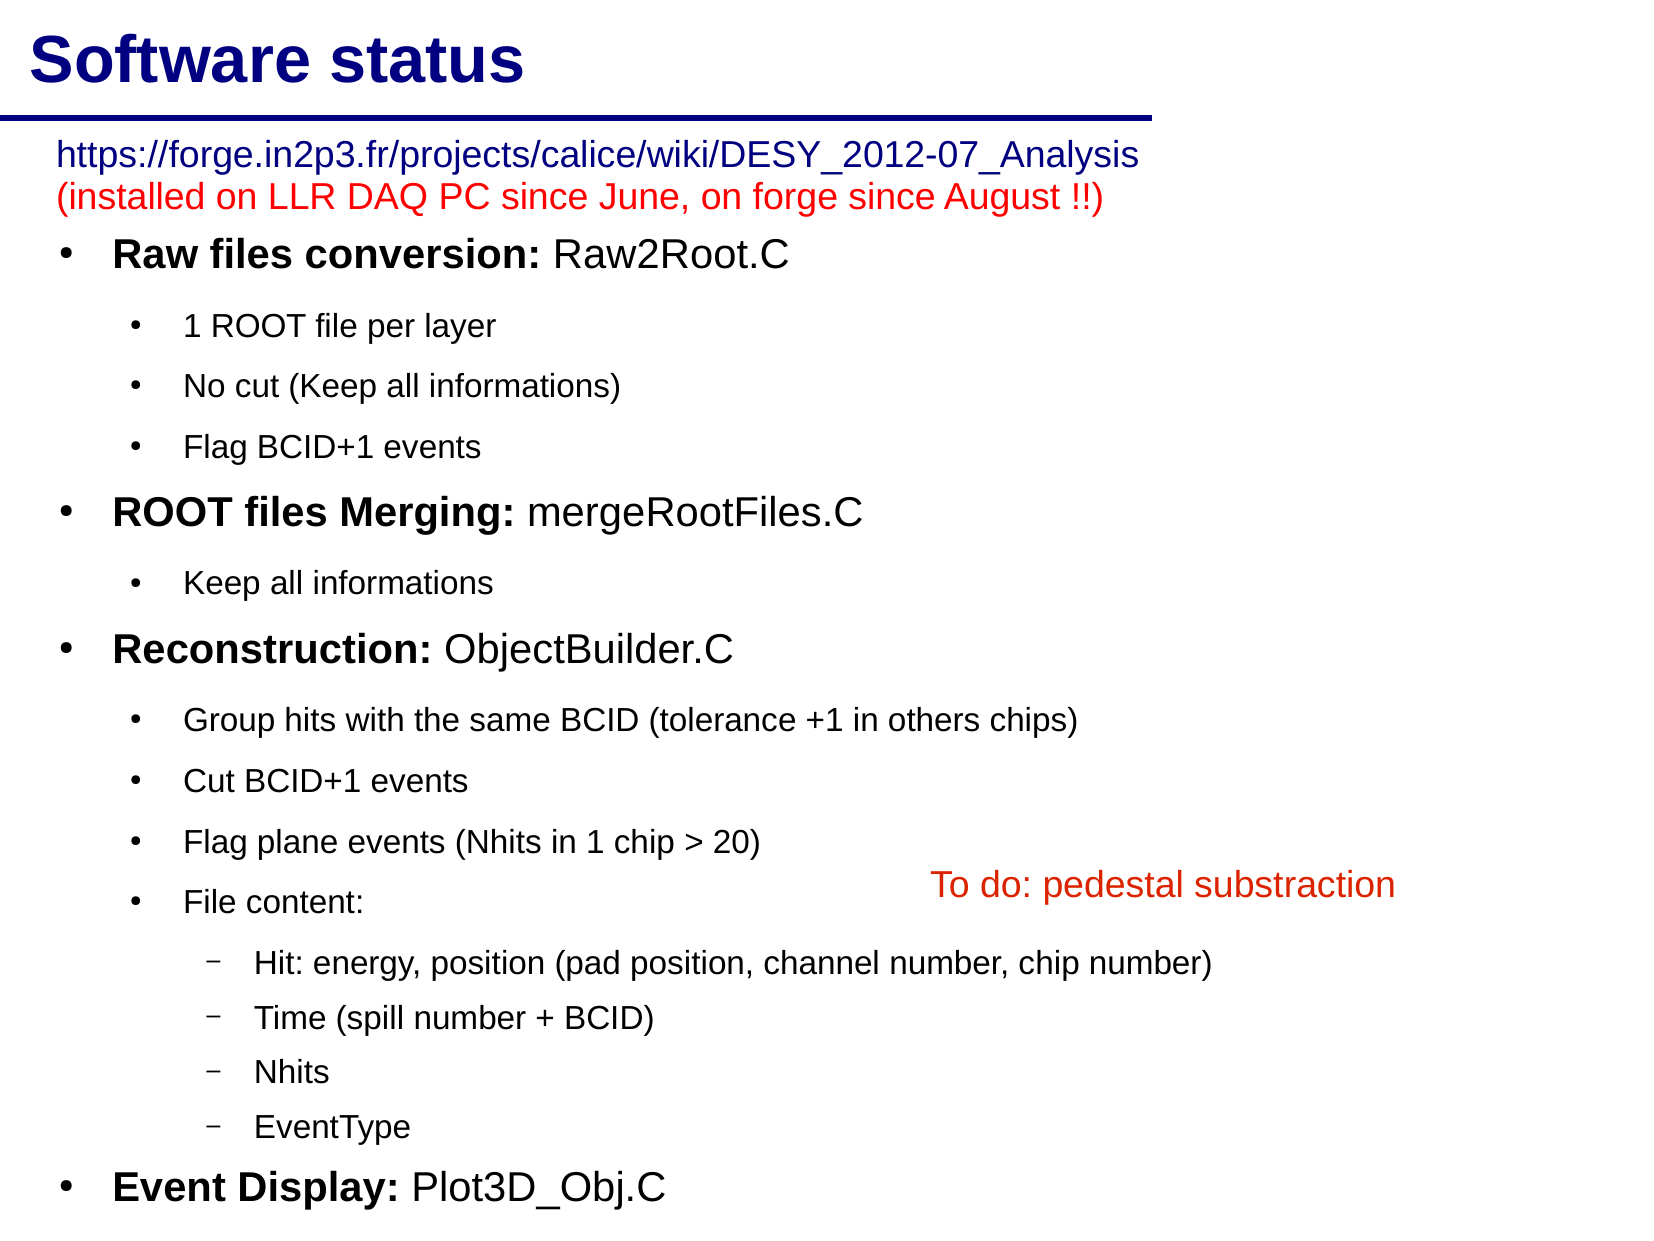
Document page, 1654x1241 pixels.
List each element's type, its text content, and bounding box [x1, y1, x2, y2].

text_box https://forge.in2p3.fr/projects/calice/wiki/DESY_2012-07_Analysis (installed on LLR DAQ PC since June, on forge since August !!) [41, 126, 1548, 225]
list Raw files conversion: Raw2Root.C 1 ROOT file per layer No cut (Keep all informations) Flag BCID+1 events ROOT files Merging: mergeRootFiles.C Keep all informations Reconstruction: ObjectBuilder.C Group hits with the same BCID (tolerance +1 in others chips) Cut BCID+1 events Flag plane events (Nhits in 1 chip > 20) File content: Hit: energy, position (pad position, channel number, chip number) Time (spill number + BCID) Nhits EventType Event Display: Plot3D_Obj.C [41, 231, 1530, 1210]
title Software status [29, 0, 1625, 119]
text_box To do: pedestal substraction [915, 856, 1565, 914]
